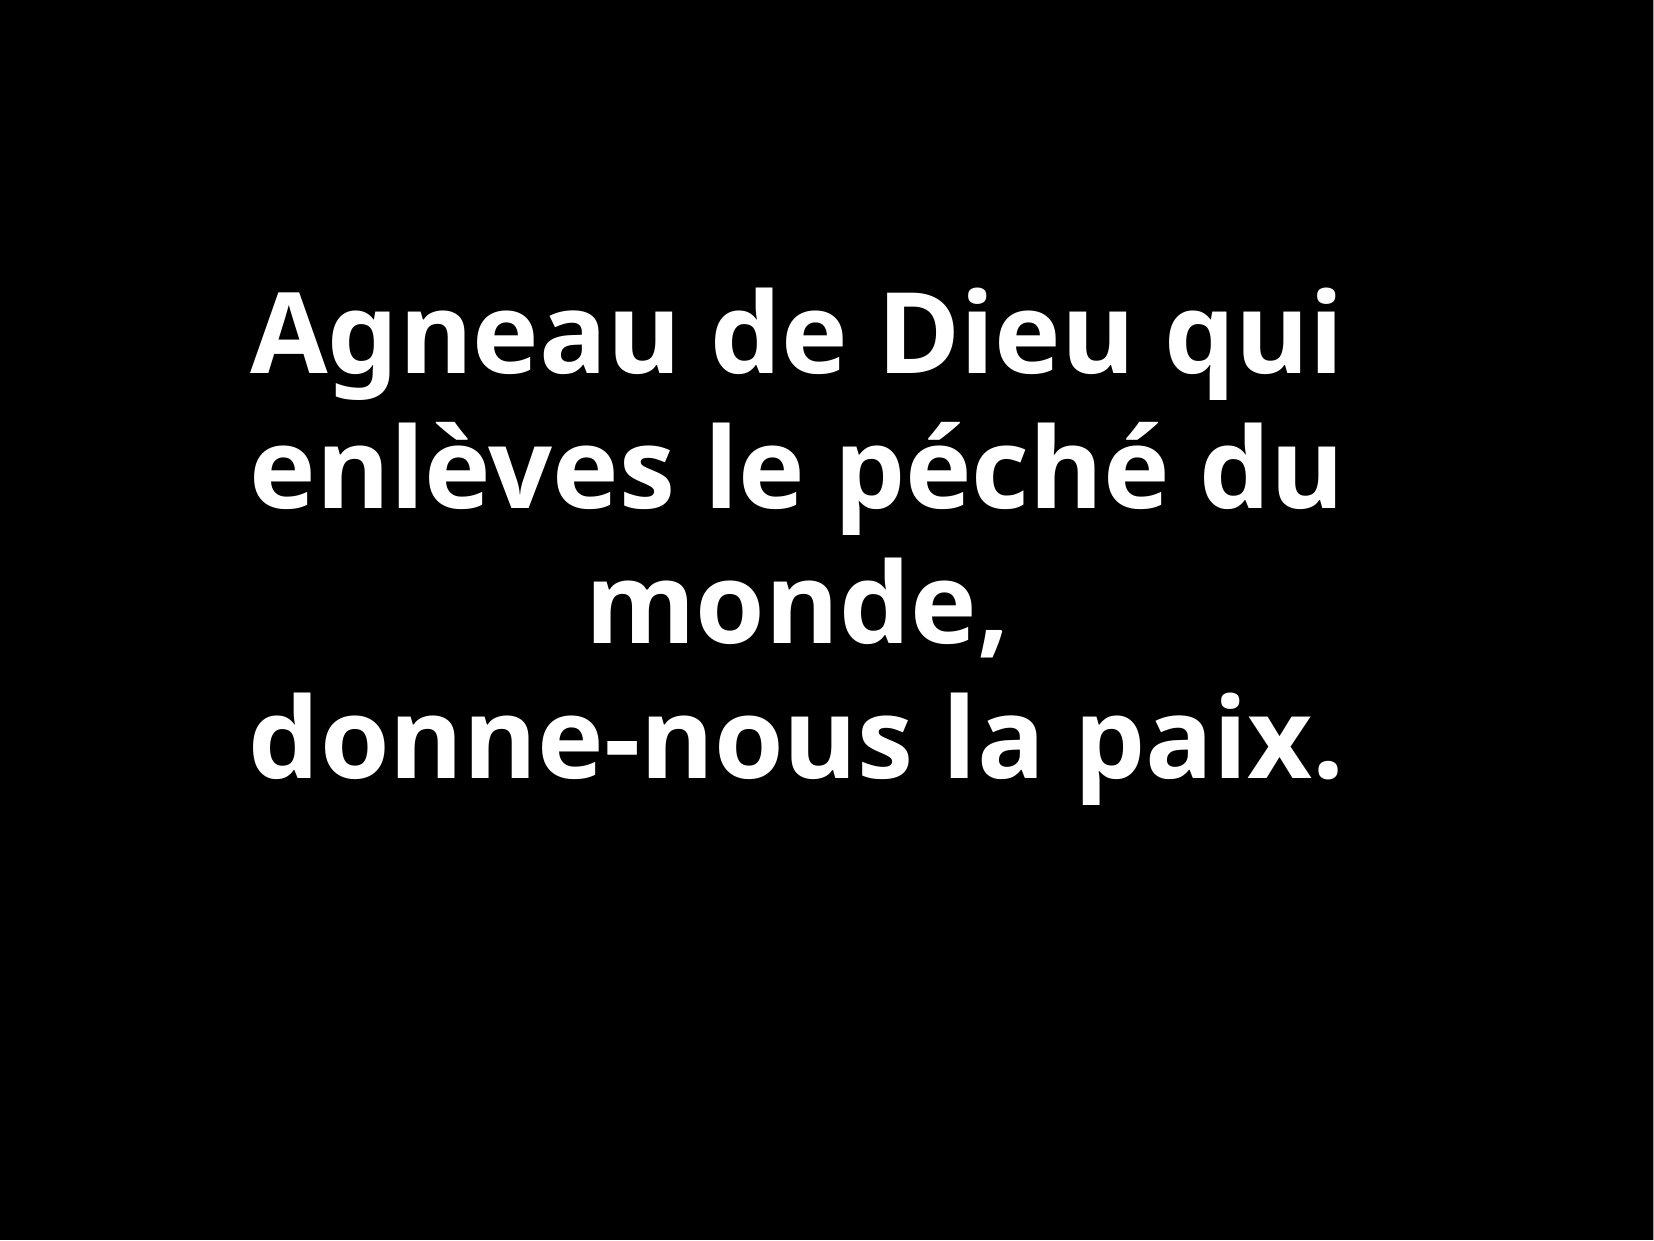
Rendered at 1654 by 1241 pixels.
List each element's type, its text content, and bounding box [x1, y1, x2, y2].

text_box Agneau de Dieu qui enlèves le péché du monde, donne-nous la paix. [88, 88, 1507, 975]
